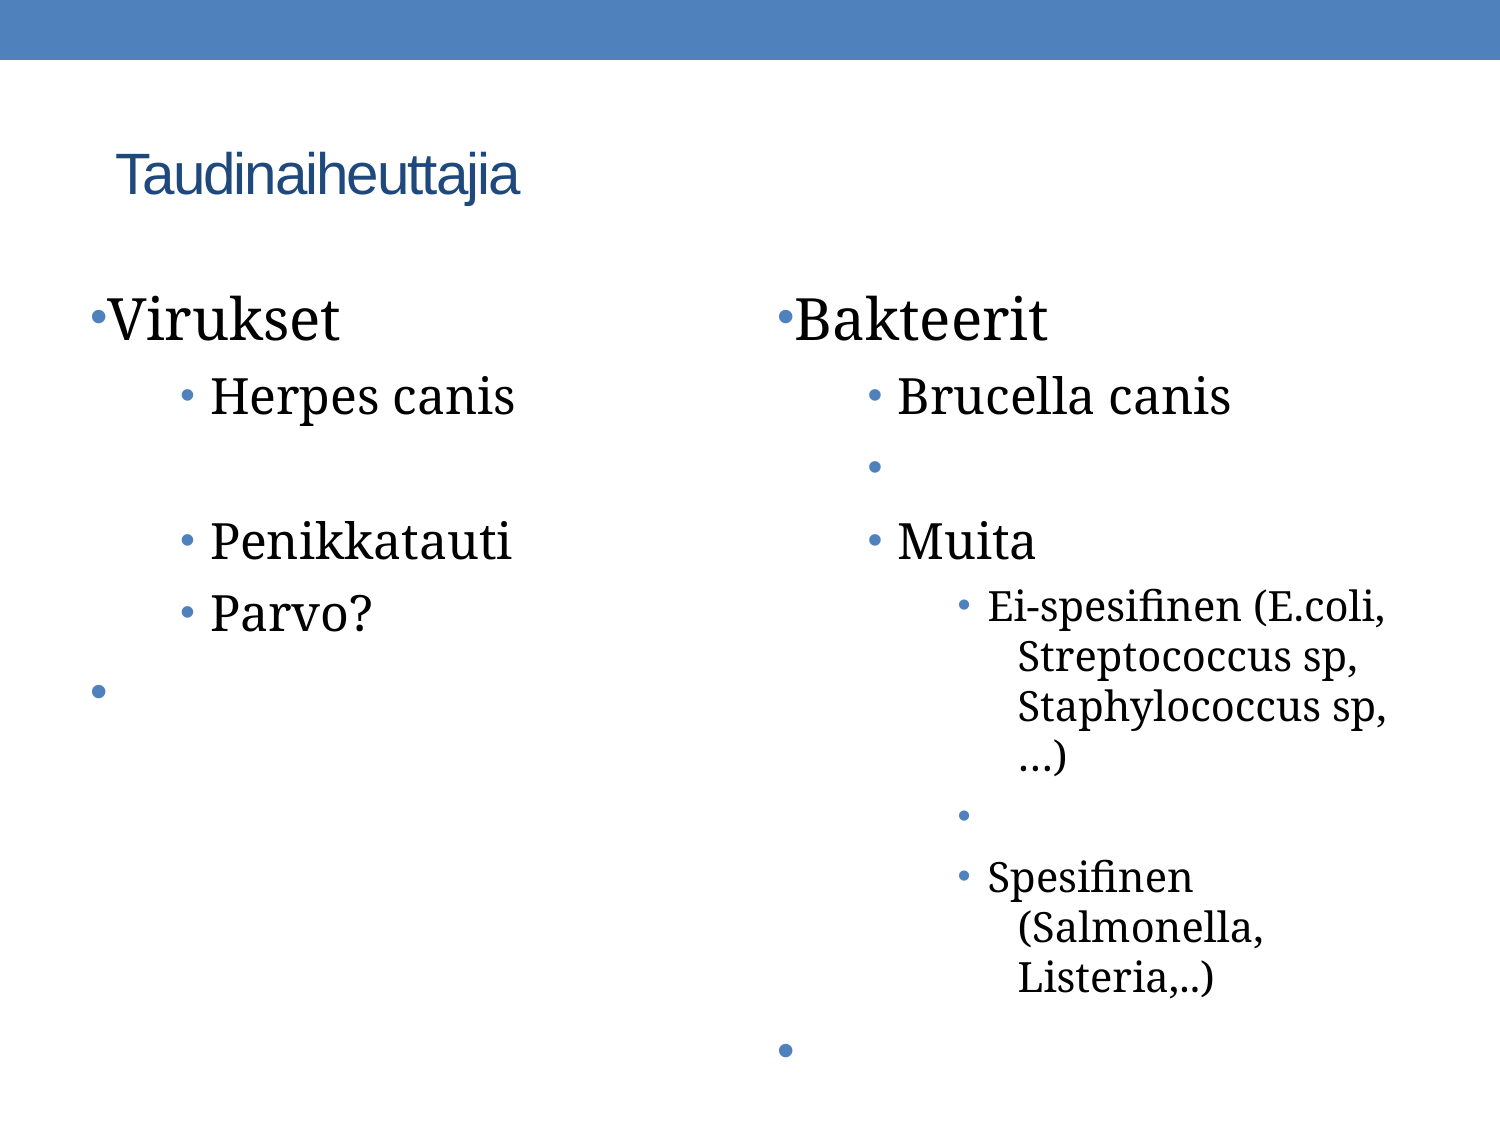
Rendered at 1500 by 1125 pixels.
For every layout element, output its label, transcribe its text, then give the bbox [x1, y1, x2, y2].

title Taudinaiheuttajia [100, 90, 1451, 253]
list Virukset Herpes canis Penikkatauti Parvo? [75, 274, 738, 1049]
list Bakteerit Brucella canis Muita Ei-spesifinen (E.coli, Streptococcus sp, Staphylococcus sp, …) Spesifinen (Salmonella, Listeria,..) [762, 274, 1426, 1049]
